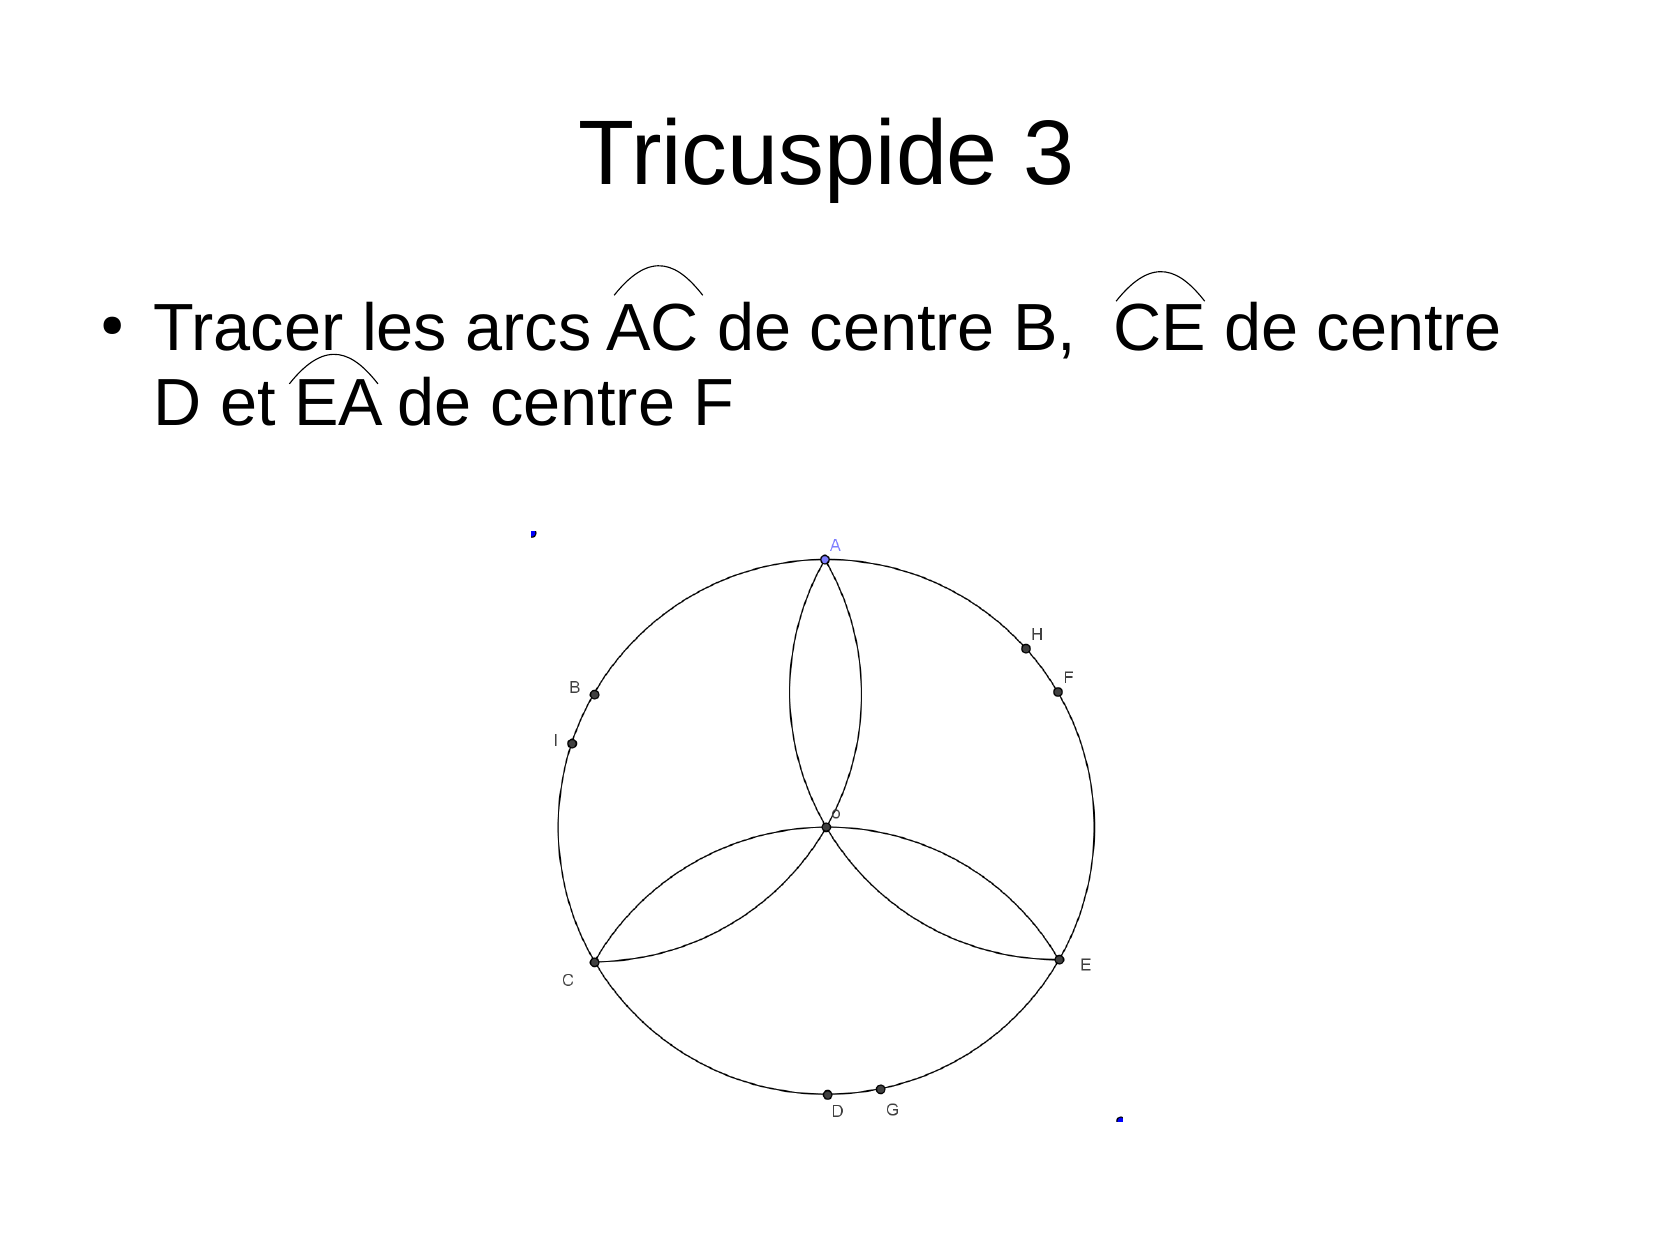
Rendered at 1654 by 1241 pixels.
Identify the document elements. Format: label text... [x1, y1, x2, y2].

picture [531, 531, 1123, 1123]
list Tracer les arcs AC de centre B, CE de centre D et EA de centre F [82, 290, 1565, 562]
title Tricuspide 3 [82, 56, 1571, 250]
